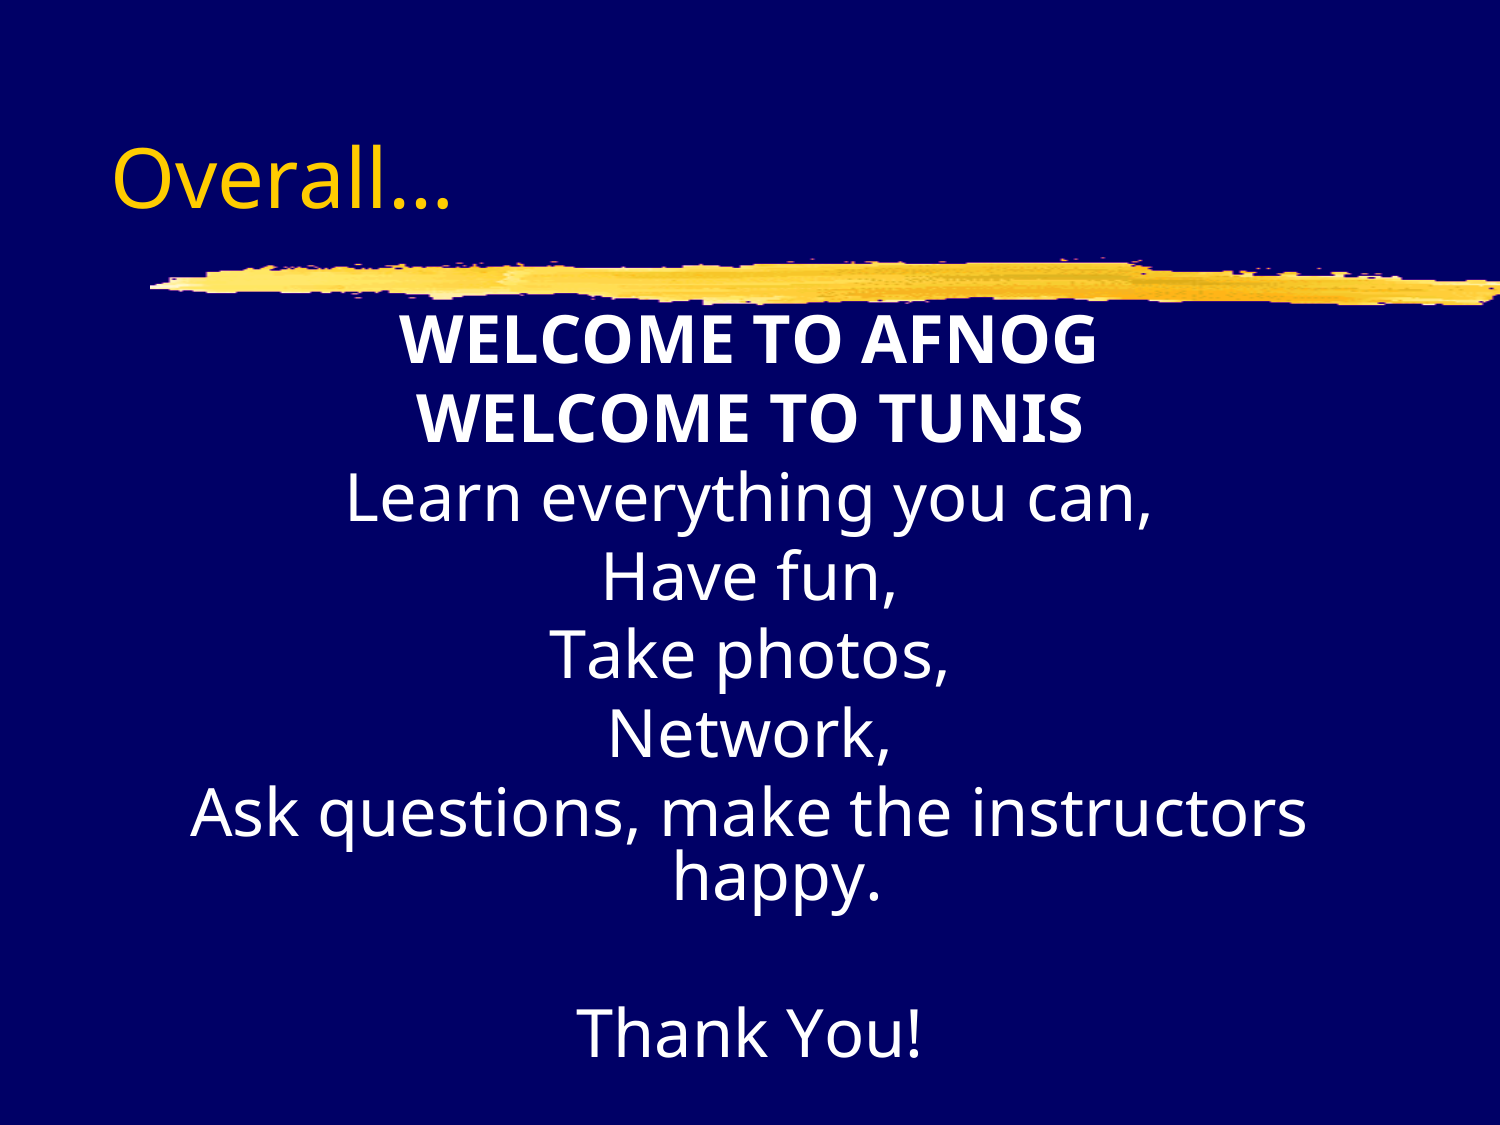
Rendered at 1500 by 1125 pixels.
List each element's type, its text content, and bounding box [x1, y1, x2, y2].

title Overall… [110, 78, 1391, 297]
picture [150, 252, 1500, 316]
list WELCOME TO AFNOG WELCOME TO TUNIS Learn everything you can, Have fun, Take photos, Network, Ask questions, make the instructors happy. Thank You! [110, 312, 1391, 1118]
